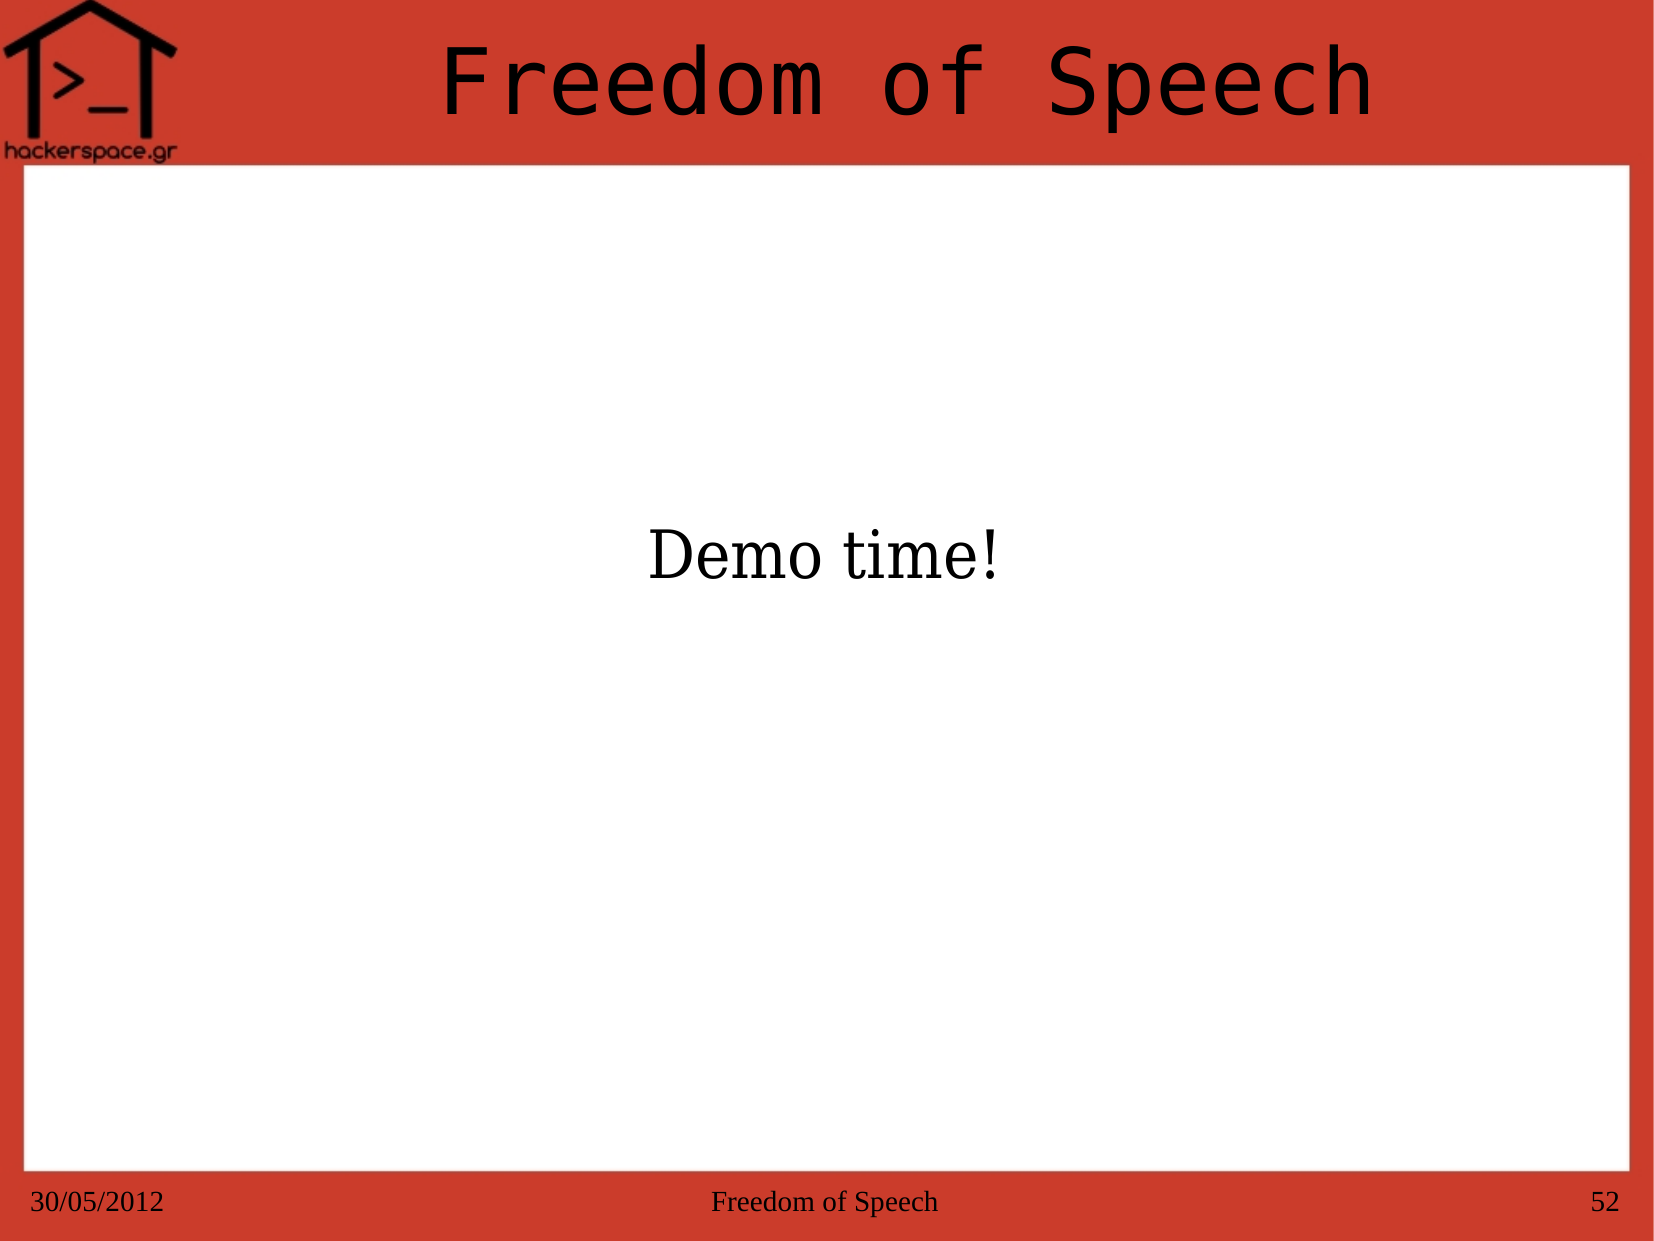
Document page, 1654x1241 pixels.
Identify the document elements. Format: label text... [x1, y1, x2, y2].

title Freedom of Speech [195, 15, 1621, 151]
list Demo time! [60, 195, 1591, 1141]
picture [0, 0, 1654, 1241]
